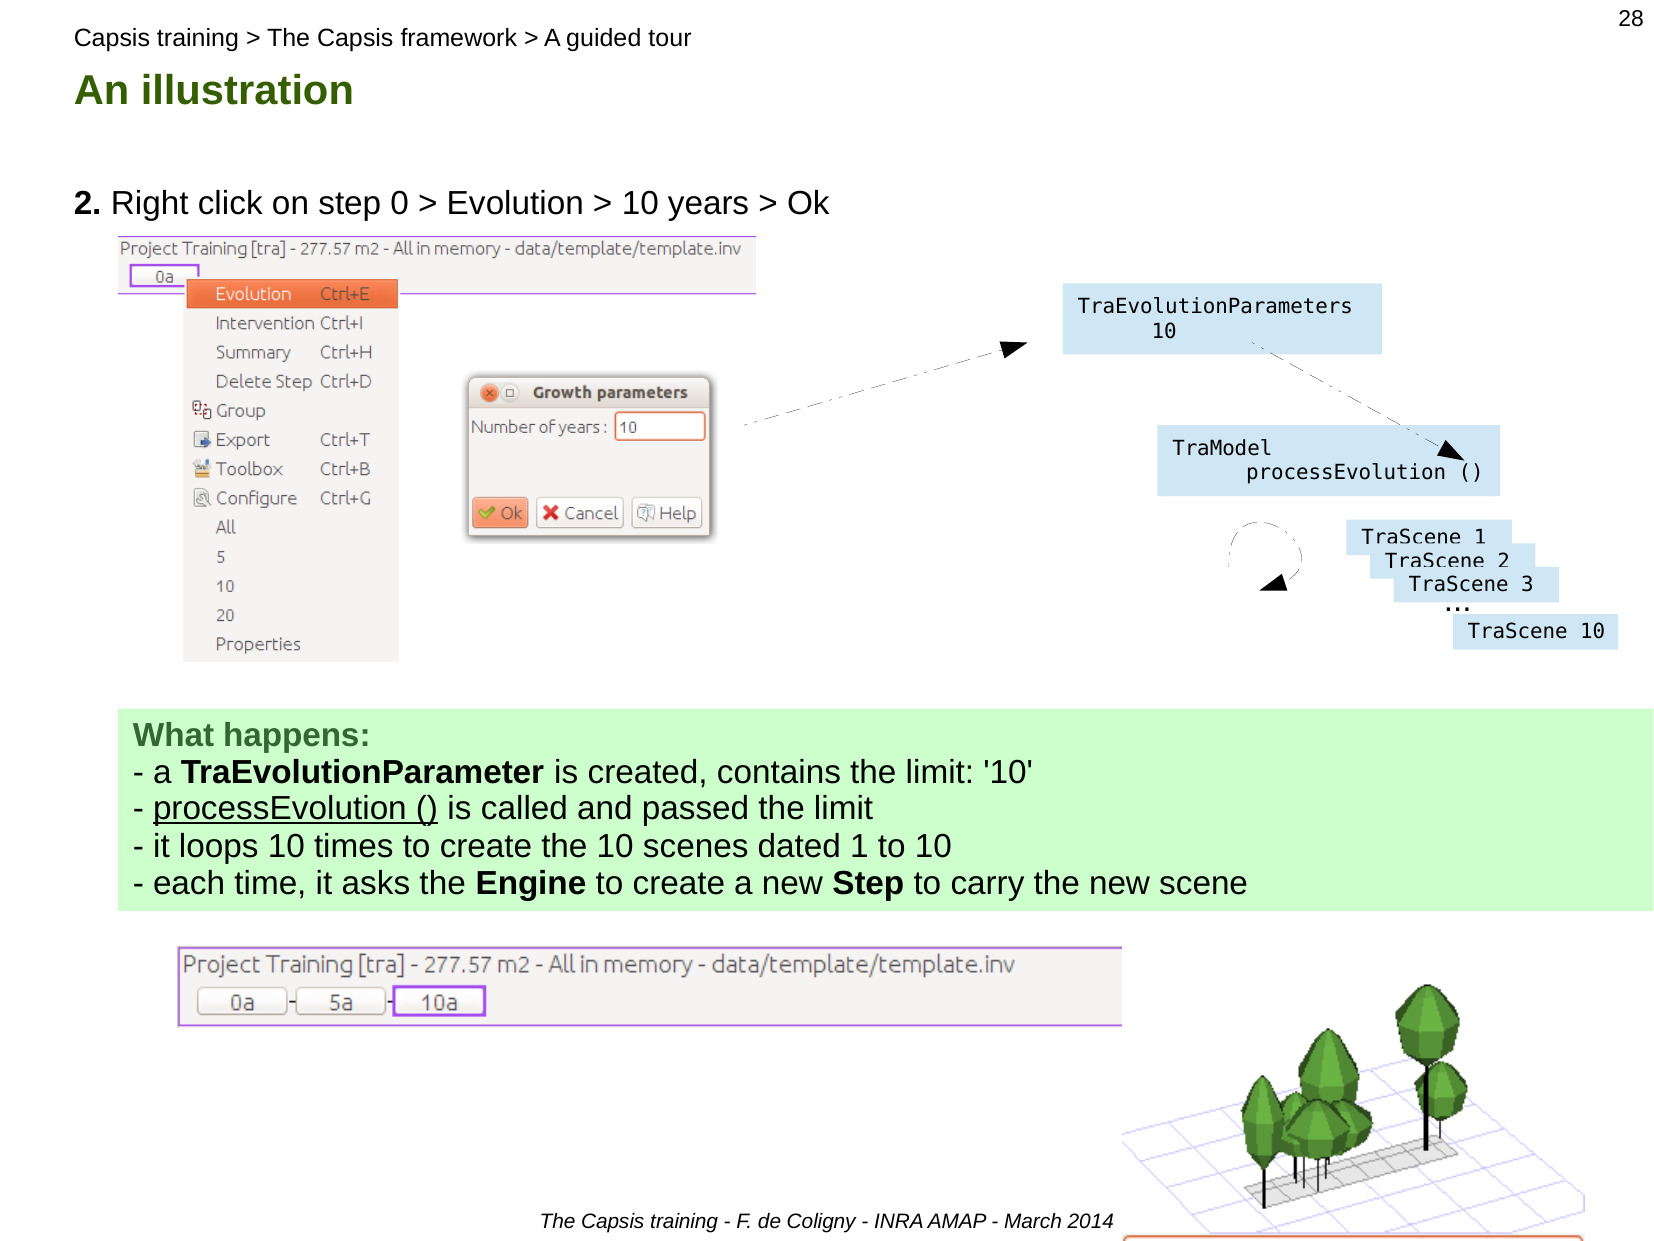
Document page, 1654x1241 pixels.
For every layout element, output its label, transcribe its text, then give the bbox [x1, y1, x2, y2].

text_box TraEvolutionParameters 10 [1062, 283, 1382, 355]
picture [177, 944, 1585, 1201]
text_box The Capsis training - F. de Coligny - INRA AMAP - March 2014 [0, 1201, 1654, 1241]
text_box TraScene 1 [1346, 519, 1512, 556]
text_box ... [1429, 573, 1501, 626]
text_box TraScene 10 [1452, 614, 1619, 650]
text_box TraModel processEvolution () [1157, 425, 1501, 497]
text_box Capsis training > The Capsis framework > A guided tour [59, 16, 1004, 59]
picture [118, 236, 756, 662]
text_box What happens: - a TraEvolutionParameter is created, contains the limit: '10' - processEvolution () is called and passed the limit - it loops 10 times to create the 10 scenes dated 1 to 10 - each time, it asks the Engine to create a new Step to carry the new scene [118, 708, 1654, 911]
text_box TraScene 3 [1393, 566, 1560, 603]
text_box TraScene 2 [1370, 543, 1536, 579]
text_box An illustration [59, 59, 1016, 121]
text_box 2. Right click on step 0 > Evolution > 10 years > Ok [59, 177, 1099, 230]
